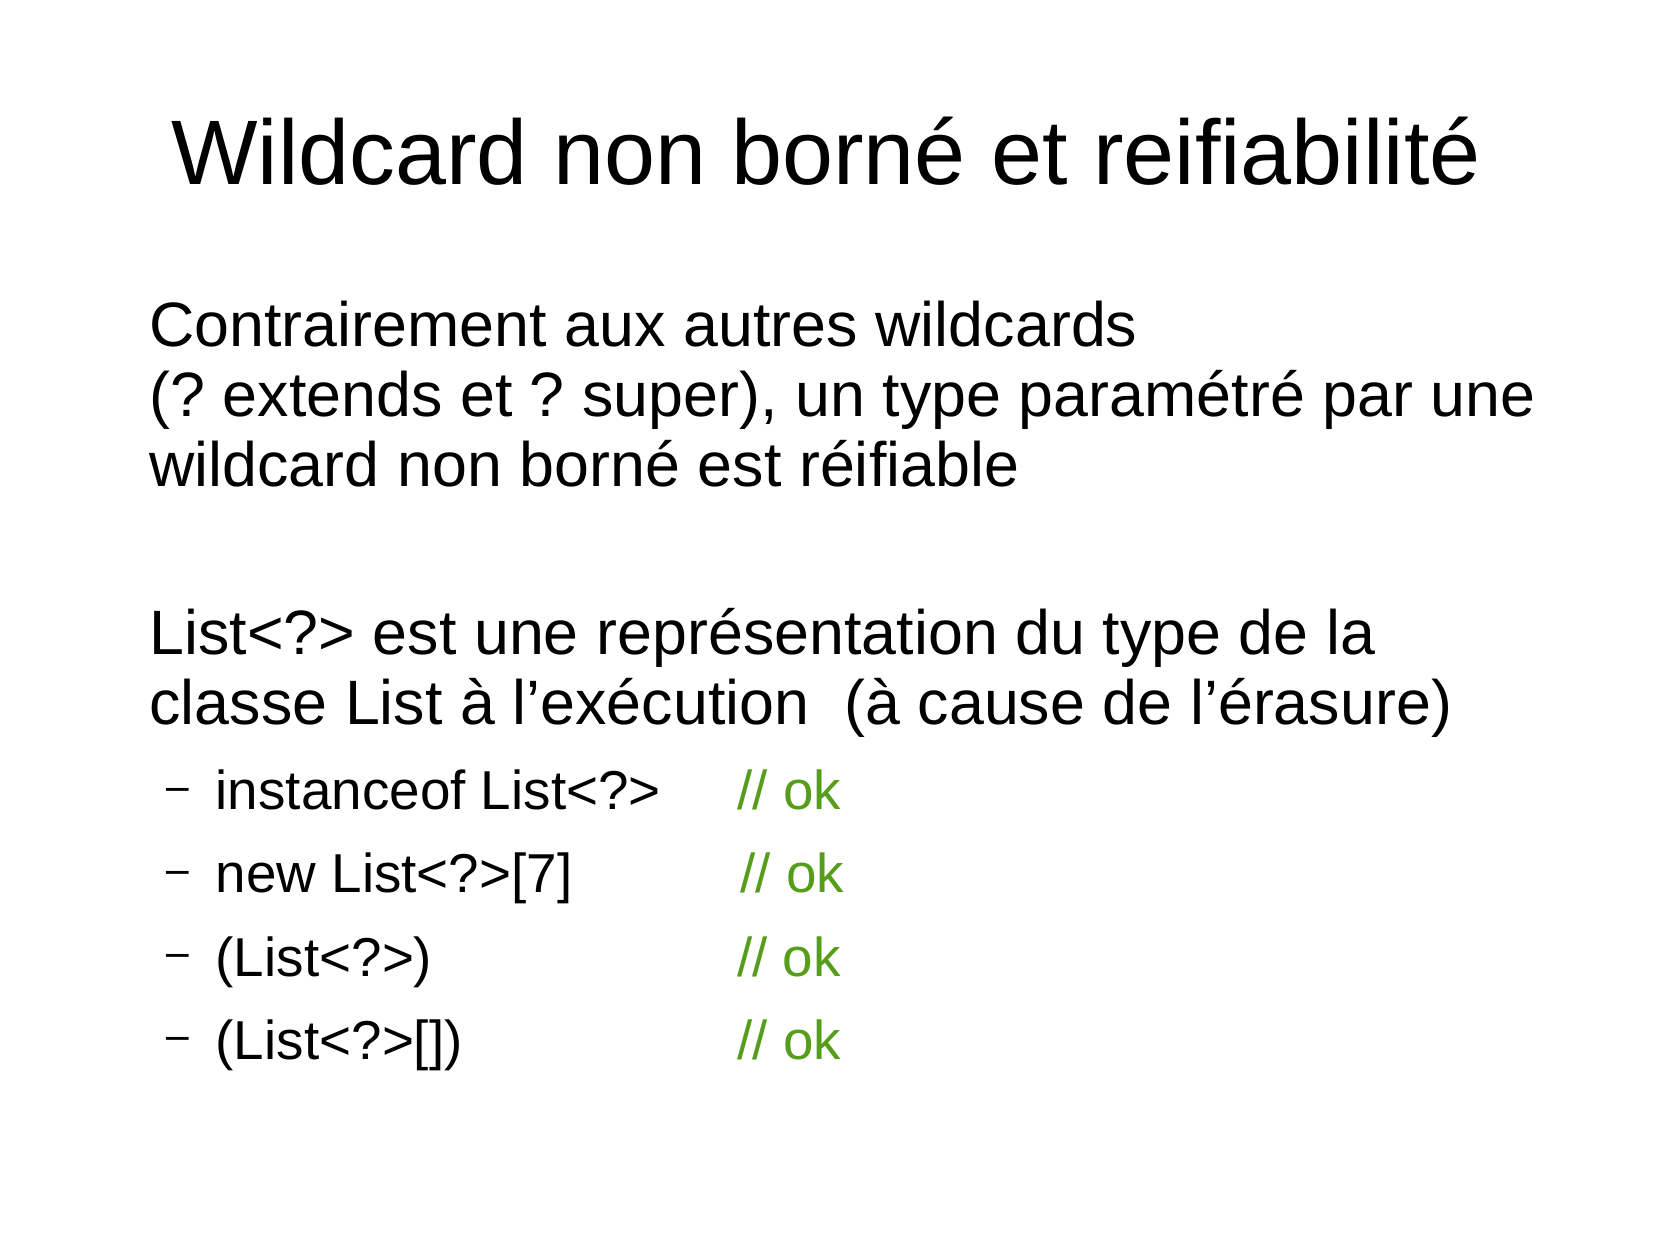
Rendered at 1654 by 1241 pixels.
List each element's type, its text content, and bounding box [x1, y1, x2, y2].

list Contrairement aux autres wildcards (? extends et ? super), un type paramétré par une wildcard non borné est réifiable List<?> est une représentation du type de la classe List à l’exécution (à cause de l’érasure) instanceof List<?> // ok new List<?>[7] // ok (List<?>) // ok (List<?>[]) // ok [82, 290, 1571, 1141]
title Wildcard non borné et reifiabilité [82, 49, 1571, 257]
